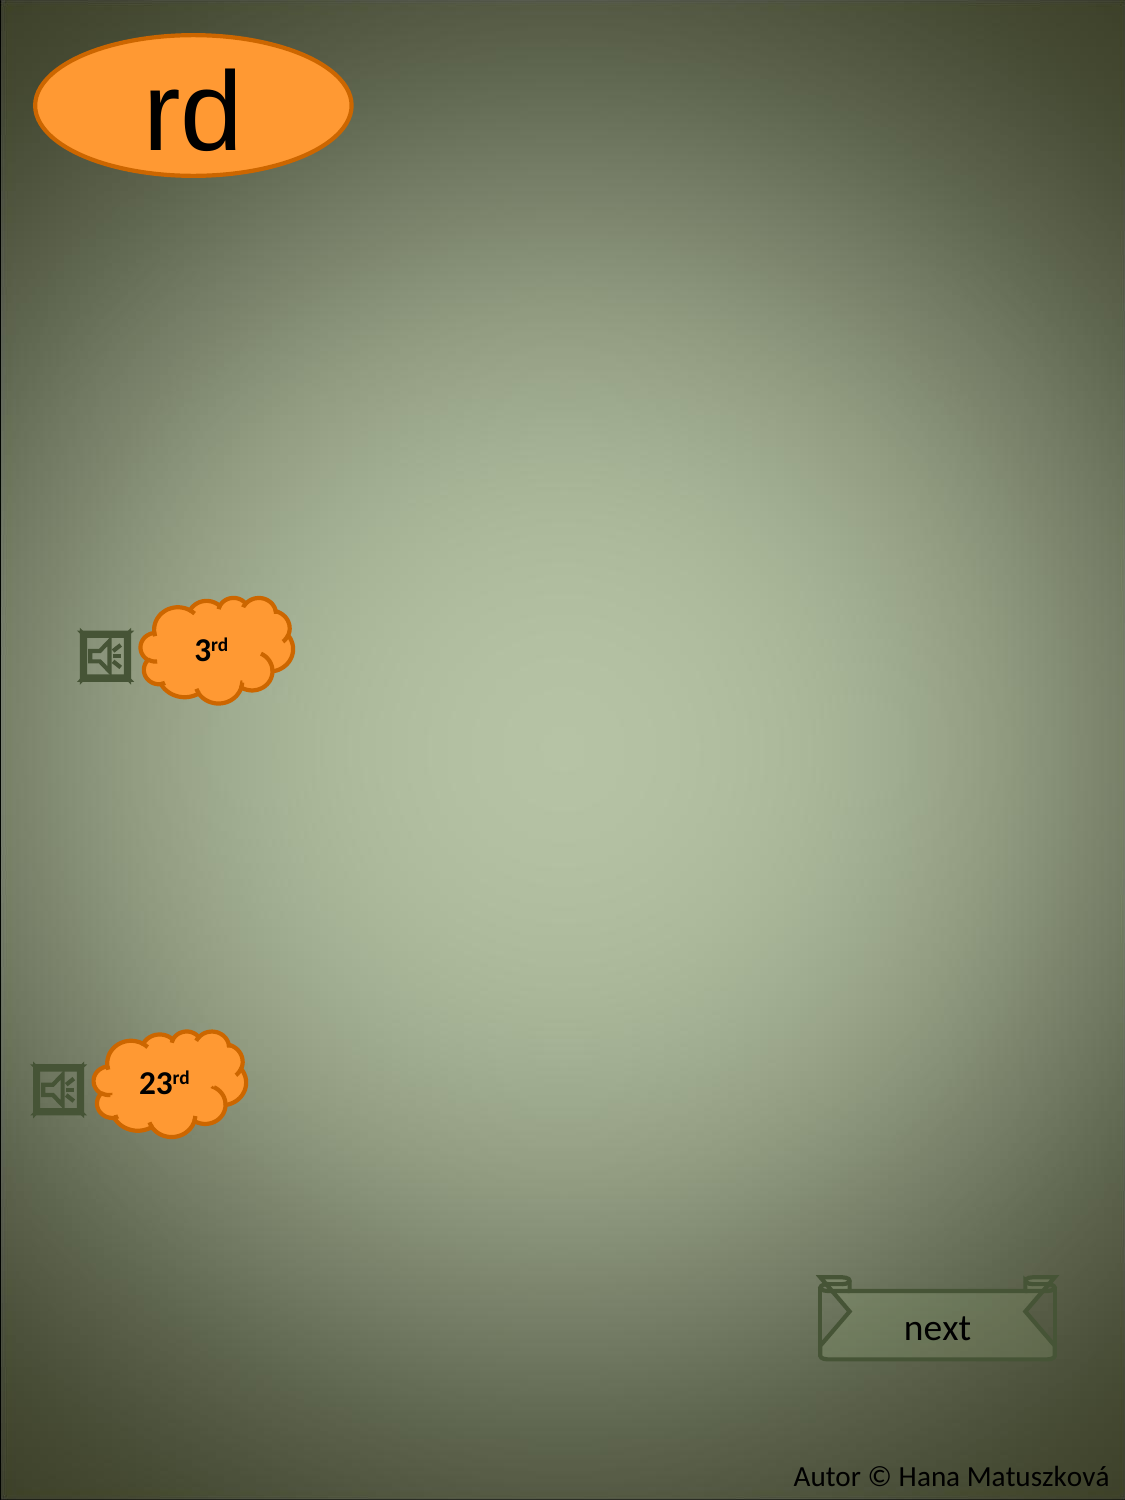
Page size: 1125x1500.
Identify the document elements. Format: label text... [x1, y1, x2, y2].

text_box 23rd [93, 1031, 247, 1138]
text_box next [820, 1277, 1055, 1360]
text_box Autor © Hana Matuszková [778, 1449, 1125, 1500]
text_box 3rd [140, 597, 294, 704]
text_box rd [35, 35, 352, 176]
picture [0, 0, 1125, 1500]
